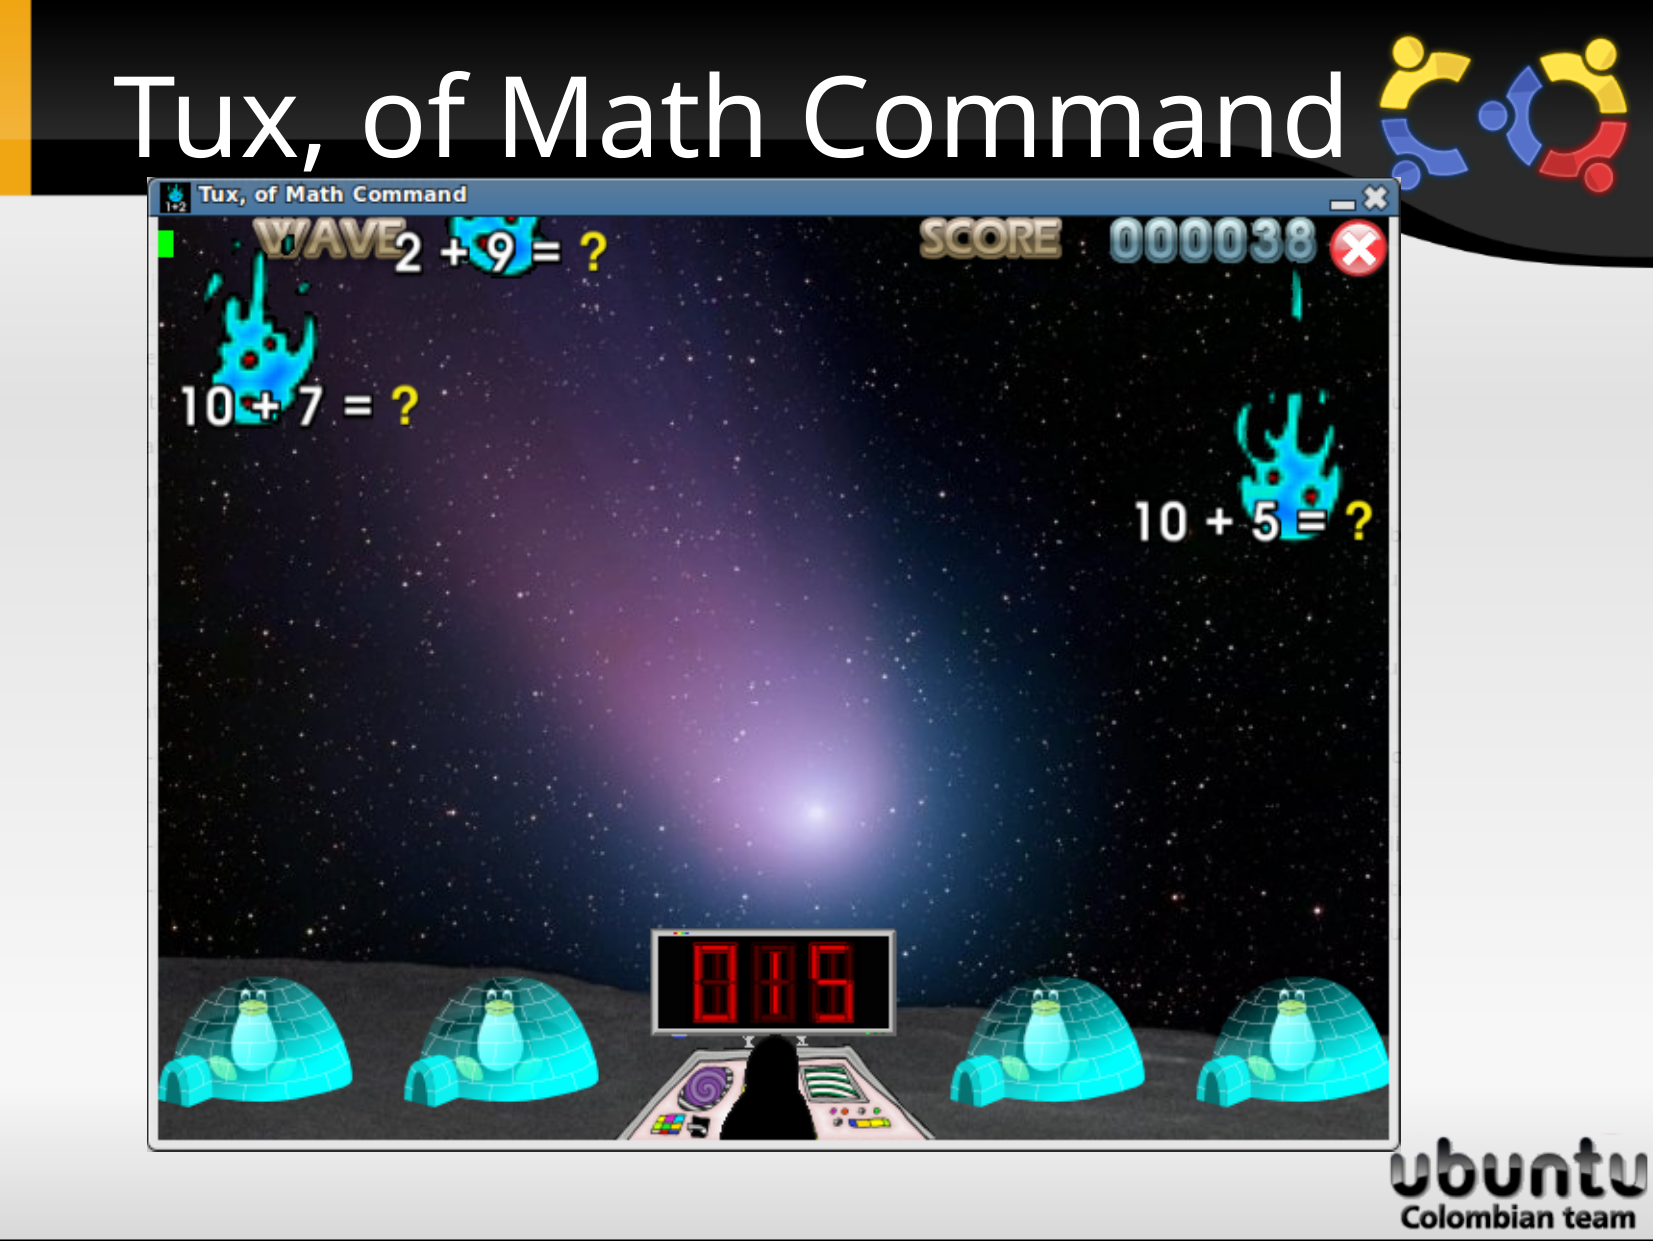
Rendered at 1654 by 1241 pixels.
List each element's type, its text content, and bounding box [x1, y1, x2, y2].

text_box Tux, of Math Command [59, 29, 1447, 178]
picture [0, 0, 1653, 1241]
